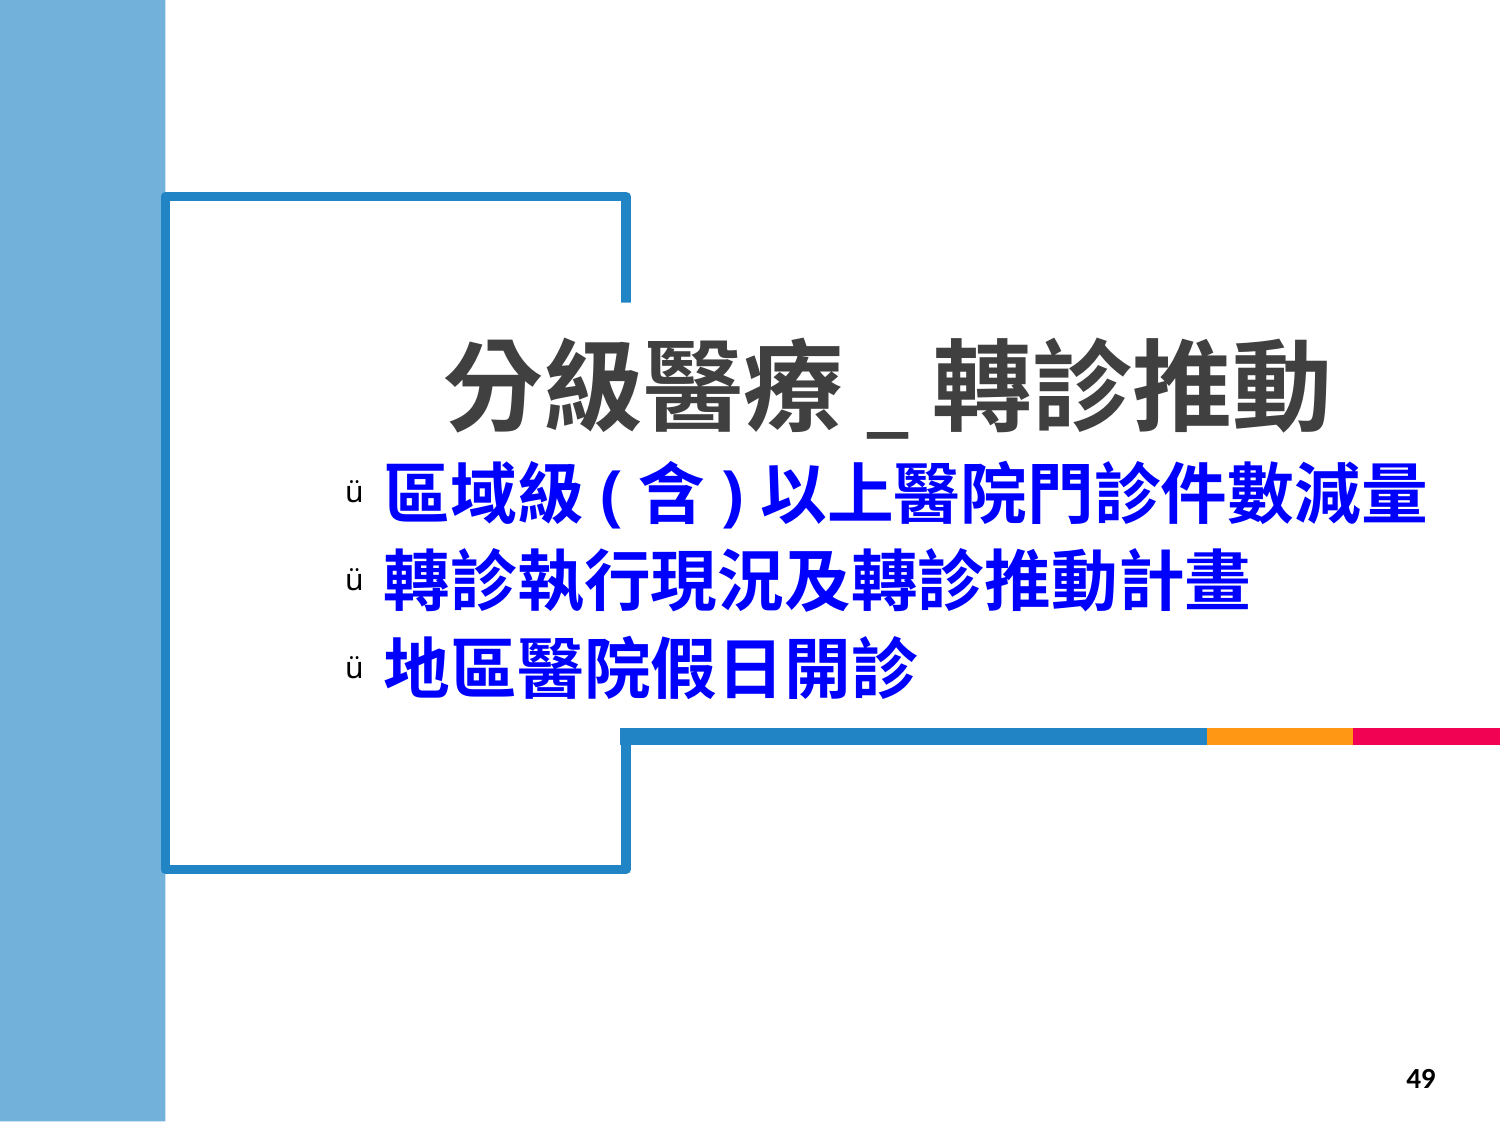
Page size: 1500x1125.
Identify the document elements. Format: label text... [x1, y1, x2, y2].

text_box <編號> [1391, 1043, 1482, 1113]
list 分級醫療_轉診推動 區域級(含)以上醫院門診件數減量 轉診執行現況及轉診推動計畫 地區醫院假日開診 [183, 302, 1482, 728]
text_box [0, 0, 165, 1121]
